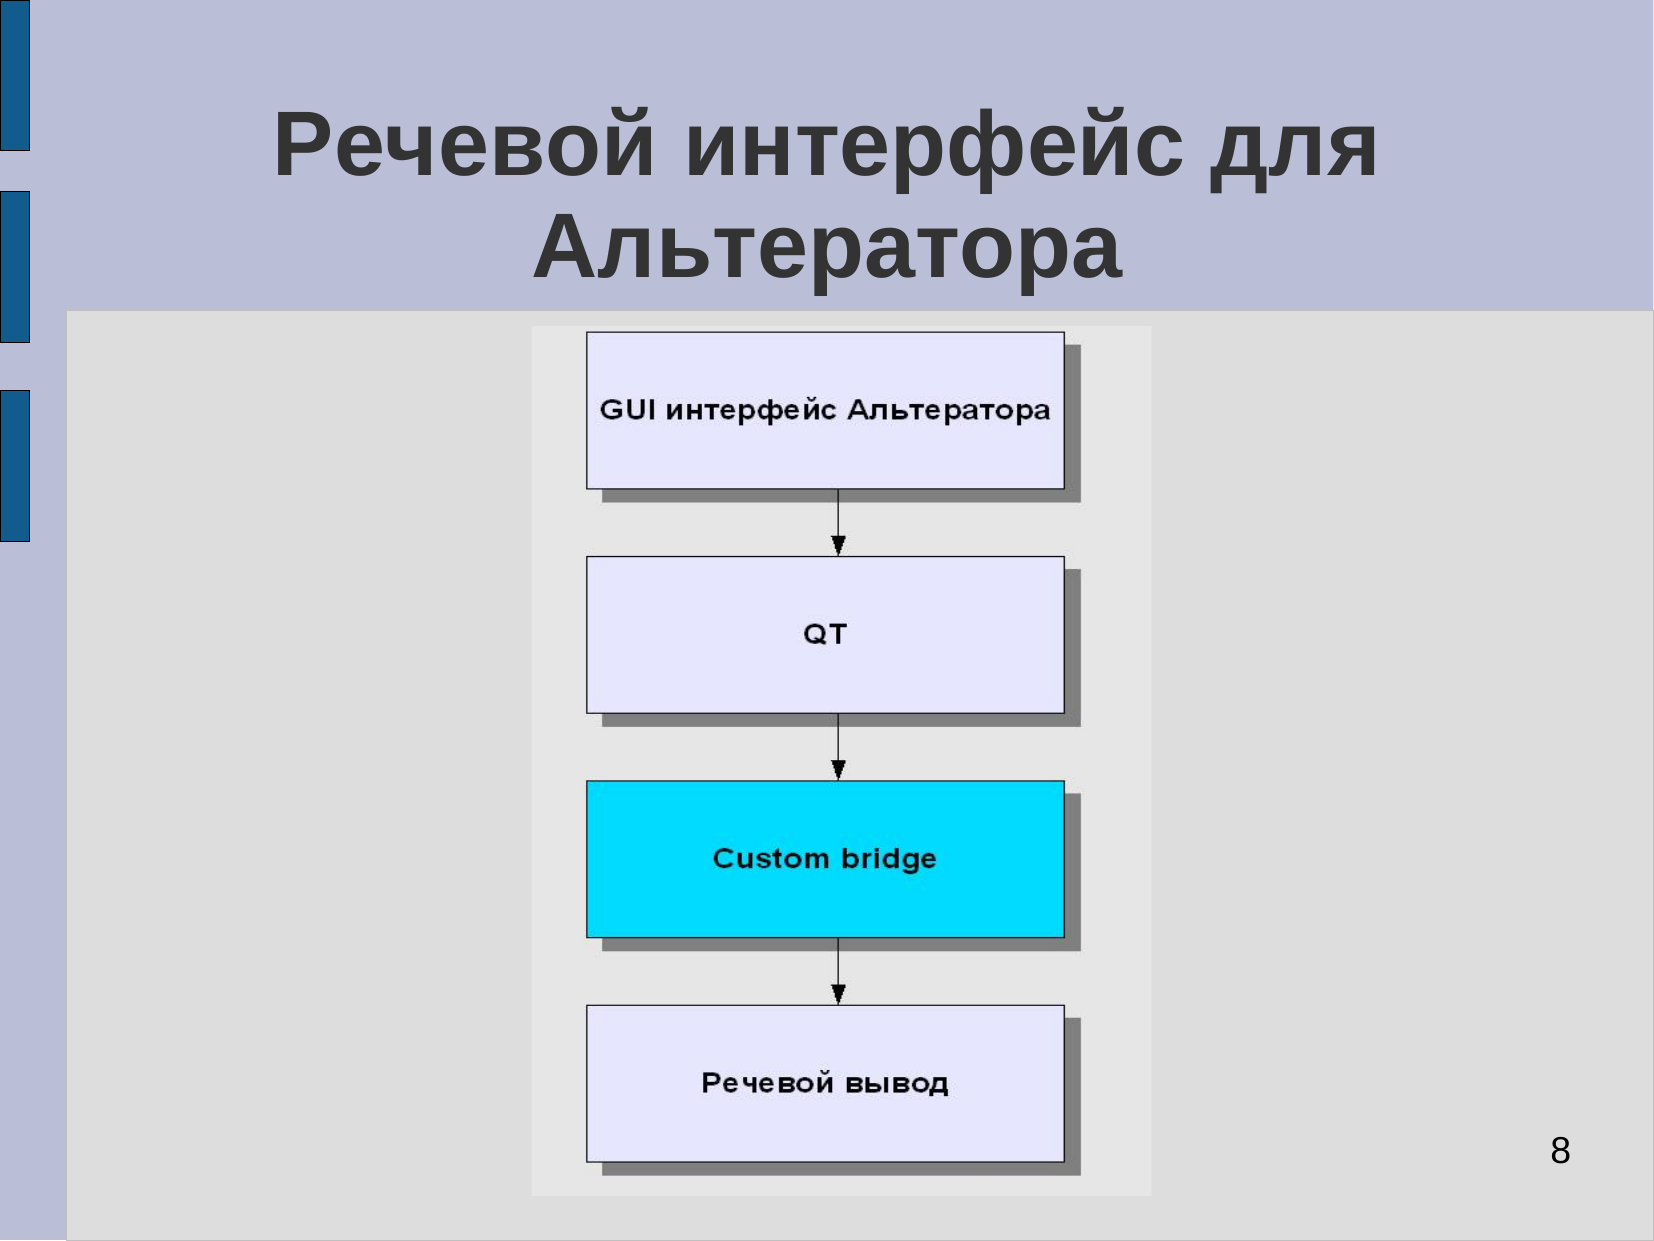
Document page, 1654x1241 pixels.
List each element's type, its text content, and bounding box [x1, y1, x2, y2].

picture [531, 326, 1152, 1196]
text_box 8 [1535, 1122, 1605, 1179]
title Речевой интерфейс для Альтератора [121, 92, 1534, 298]
